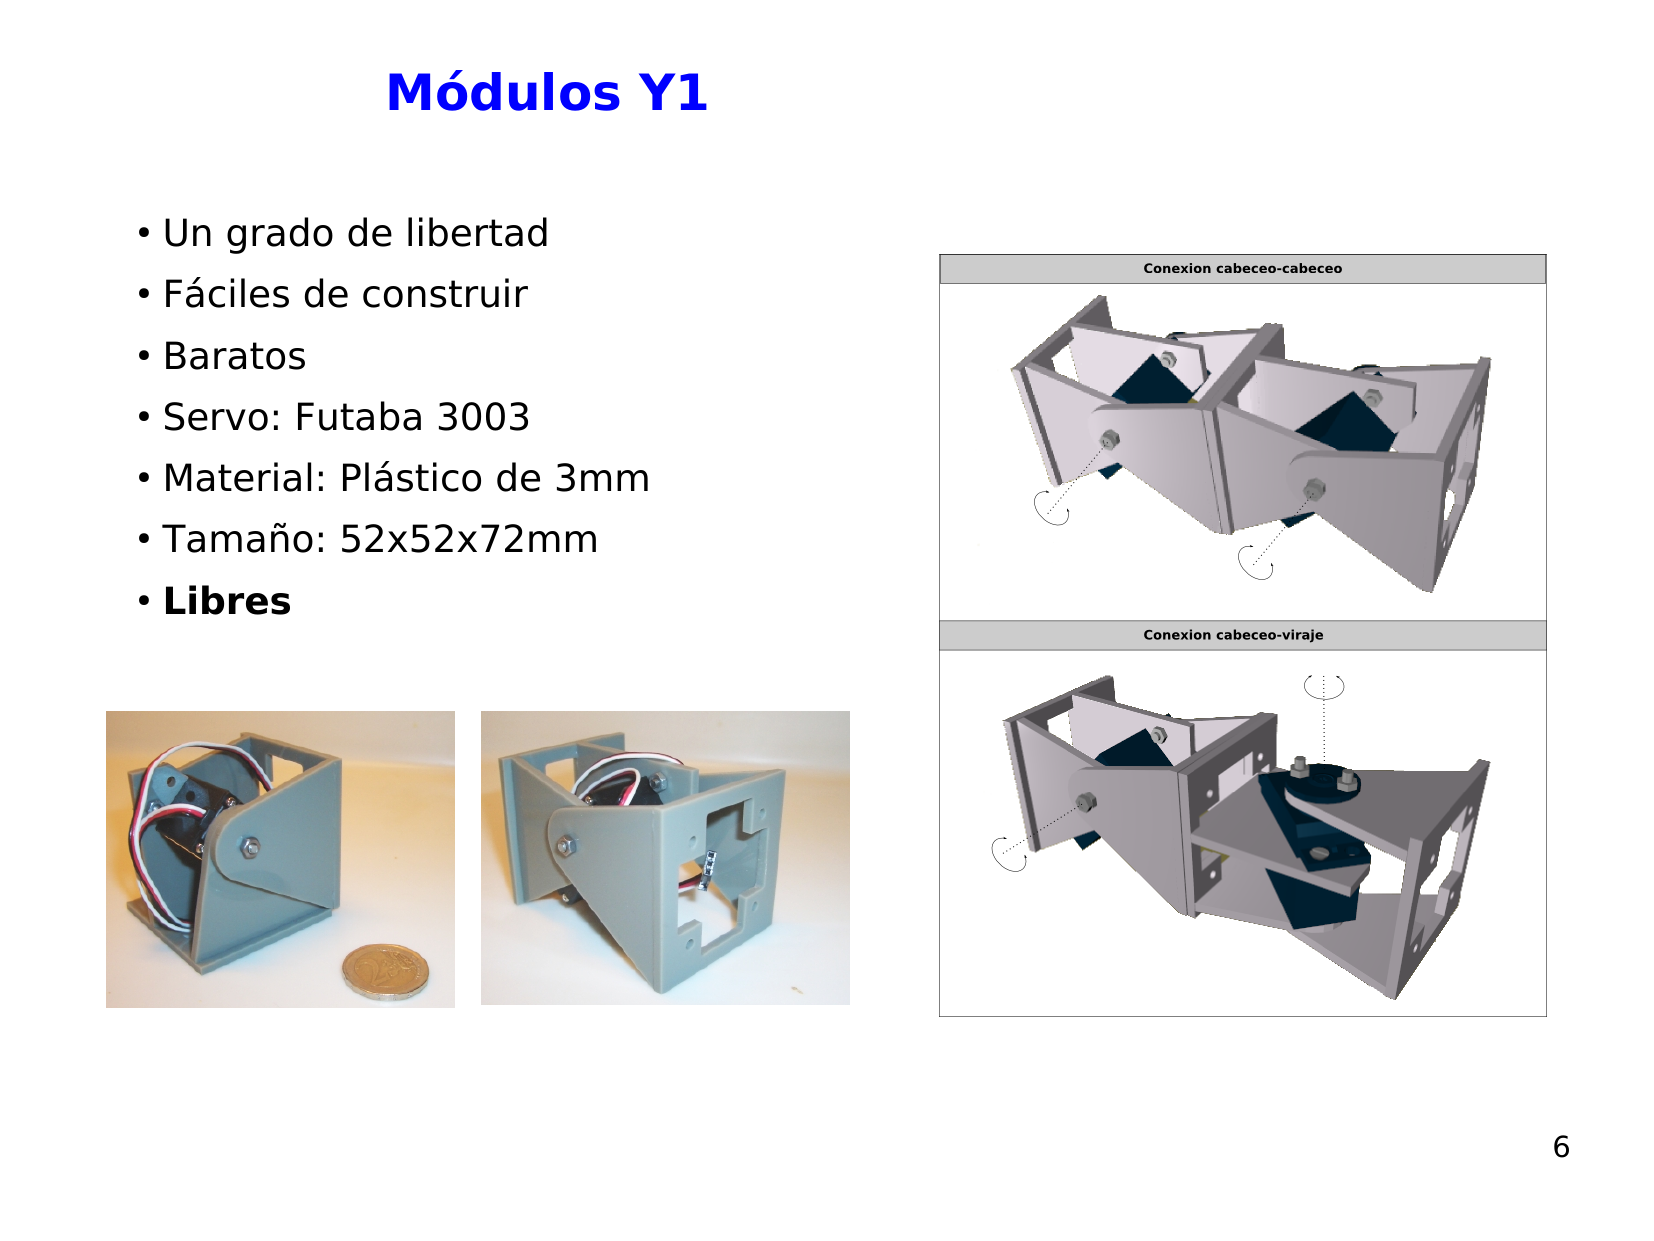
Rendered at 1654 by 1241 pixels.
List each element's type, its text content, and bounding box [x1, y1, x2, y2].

picture [106, 711, 455, 1008]
picture [939, 254, 1547, 1017]
picture [481, 711, 850, 1005]
text_box Un grado de libertad Fáciles de construir Baratos Servo: Futaba 3003 Material: Plástico de 3mm Tamaño: 52x52x72mm Libres [122, 204, 667, 631]
text_box Módulos Y1 [370, 57, 726, 131]
